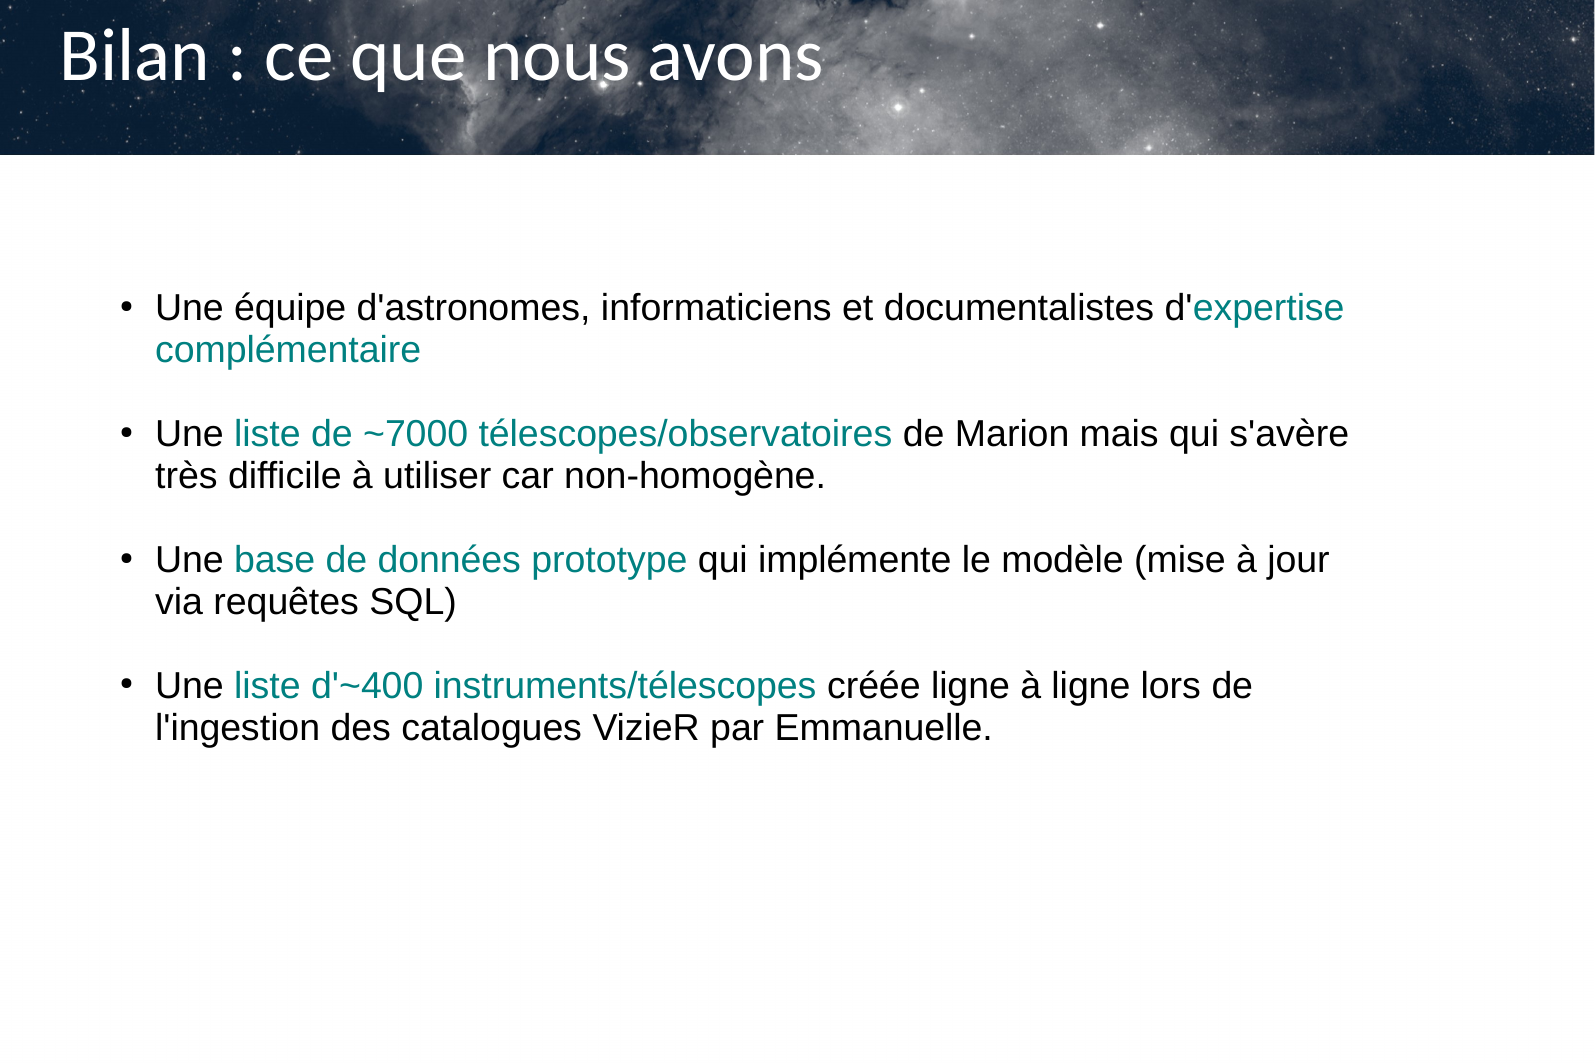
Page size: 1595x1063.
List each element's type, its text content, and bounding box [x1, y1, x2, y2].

picture [0, 0, 1595, 1063]
text_box Une équipe d'astronomes, informaticiens et documentalistes d'expertise complémentaire Une liste de ~7000 télescopes/observatoires de Marion mais qui s'avère très difficile à utiliser car non-homogène. Une base de données prototype qui implémente le modèle (mise à jour via requêtes SQL) Une liste d'~400 instruments/télescopes créée ligne à ligne lors de l'ingestion des catalogues VizieR par Emmanuelle. [105, 195, 1389, 1006]
title Bilan : ce que nous avons [30, 17, 1546, 106]
